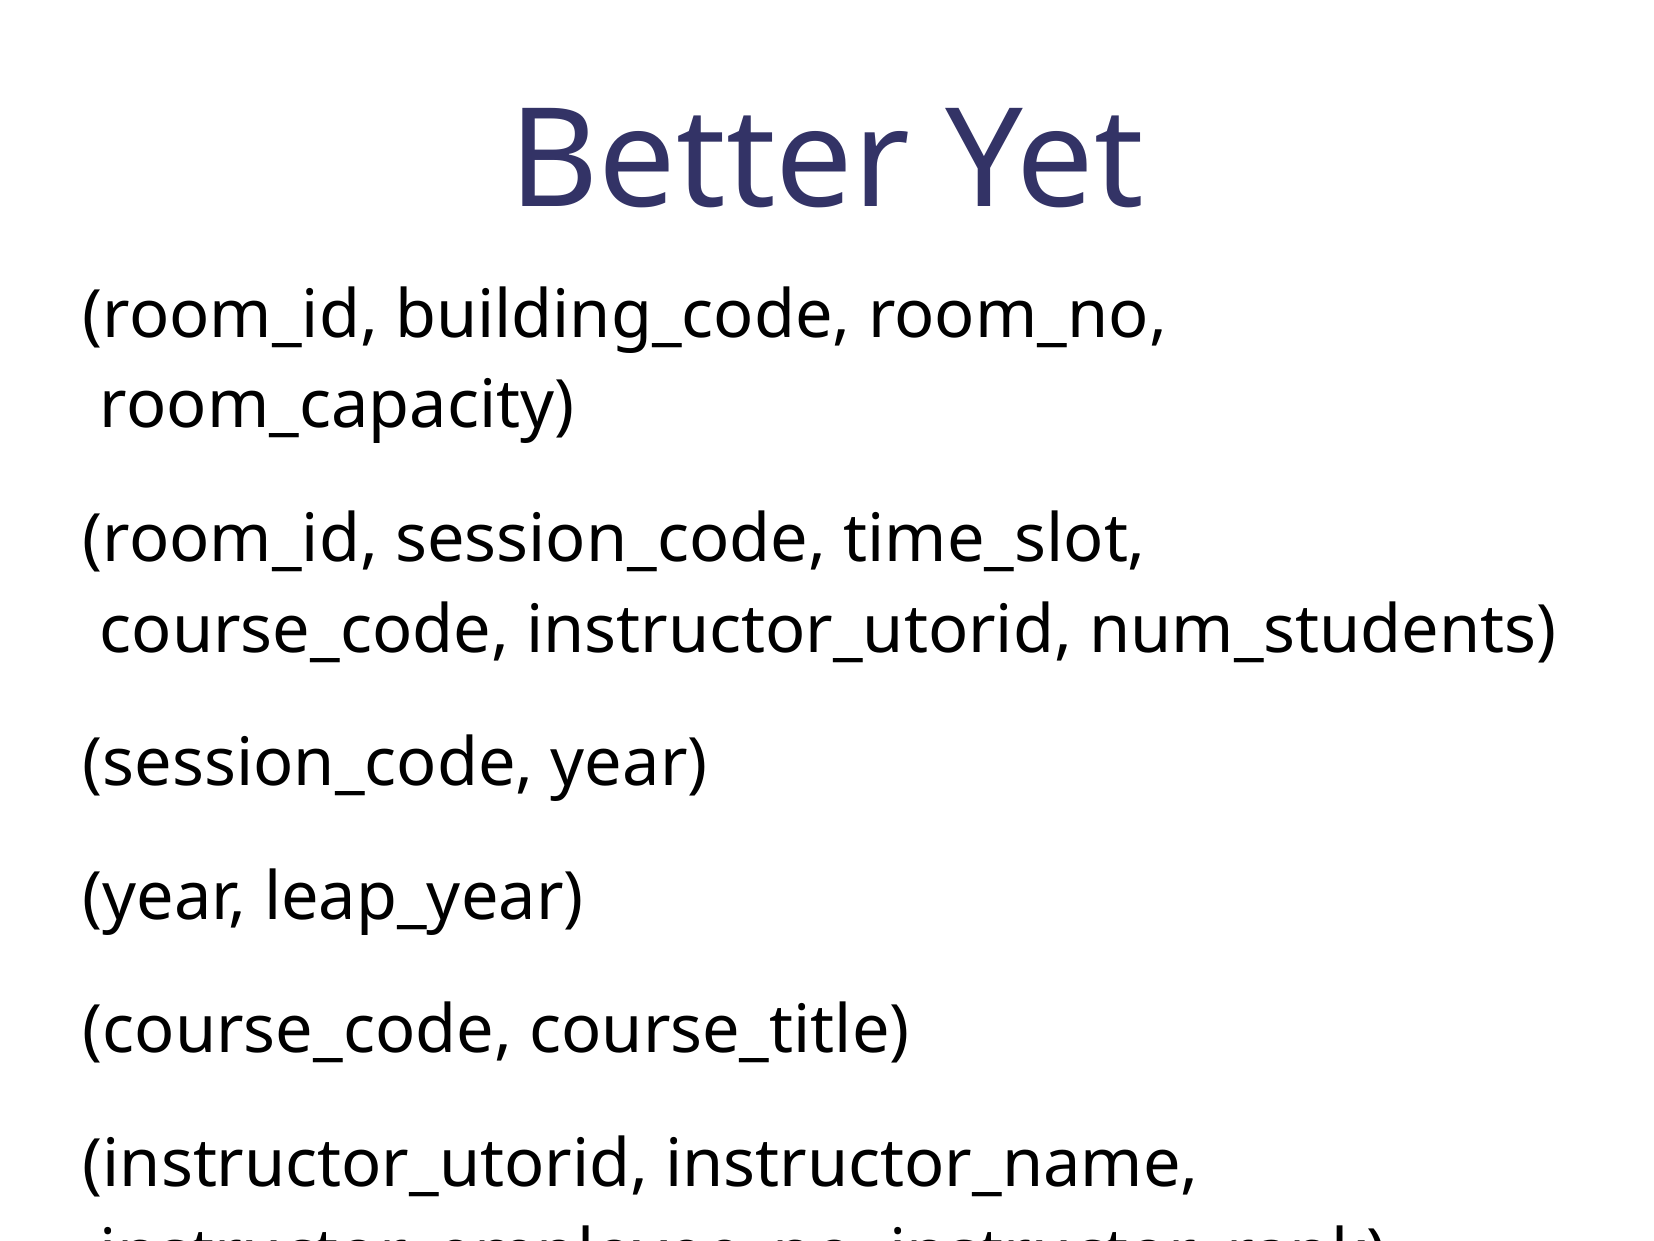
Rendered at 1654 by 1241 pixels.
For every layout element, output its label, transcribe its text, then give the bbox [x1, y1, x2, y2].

subtitle (room_id, building_code, room_no, room_capacity) (room_id, session_code, time_slot, course_code, instructor_utorid, num_students) (session_code, year) (year, leap_year) (course_code, course_title) (instructor_utorid, instructor_name, instructor_employee_no, instructor_rank) [82, 265, 1654, 1185]
title Better Yet [82, 49, 1571, 257]
